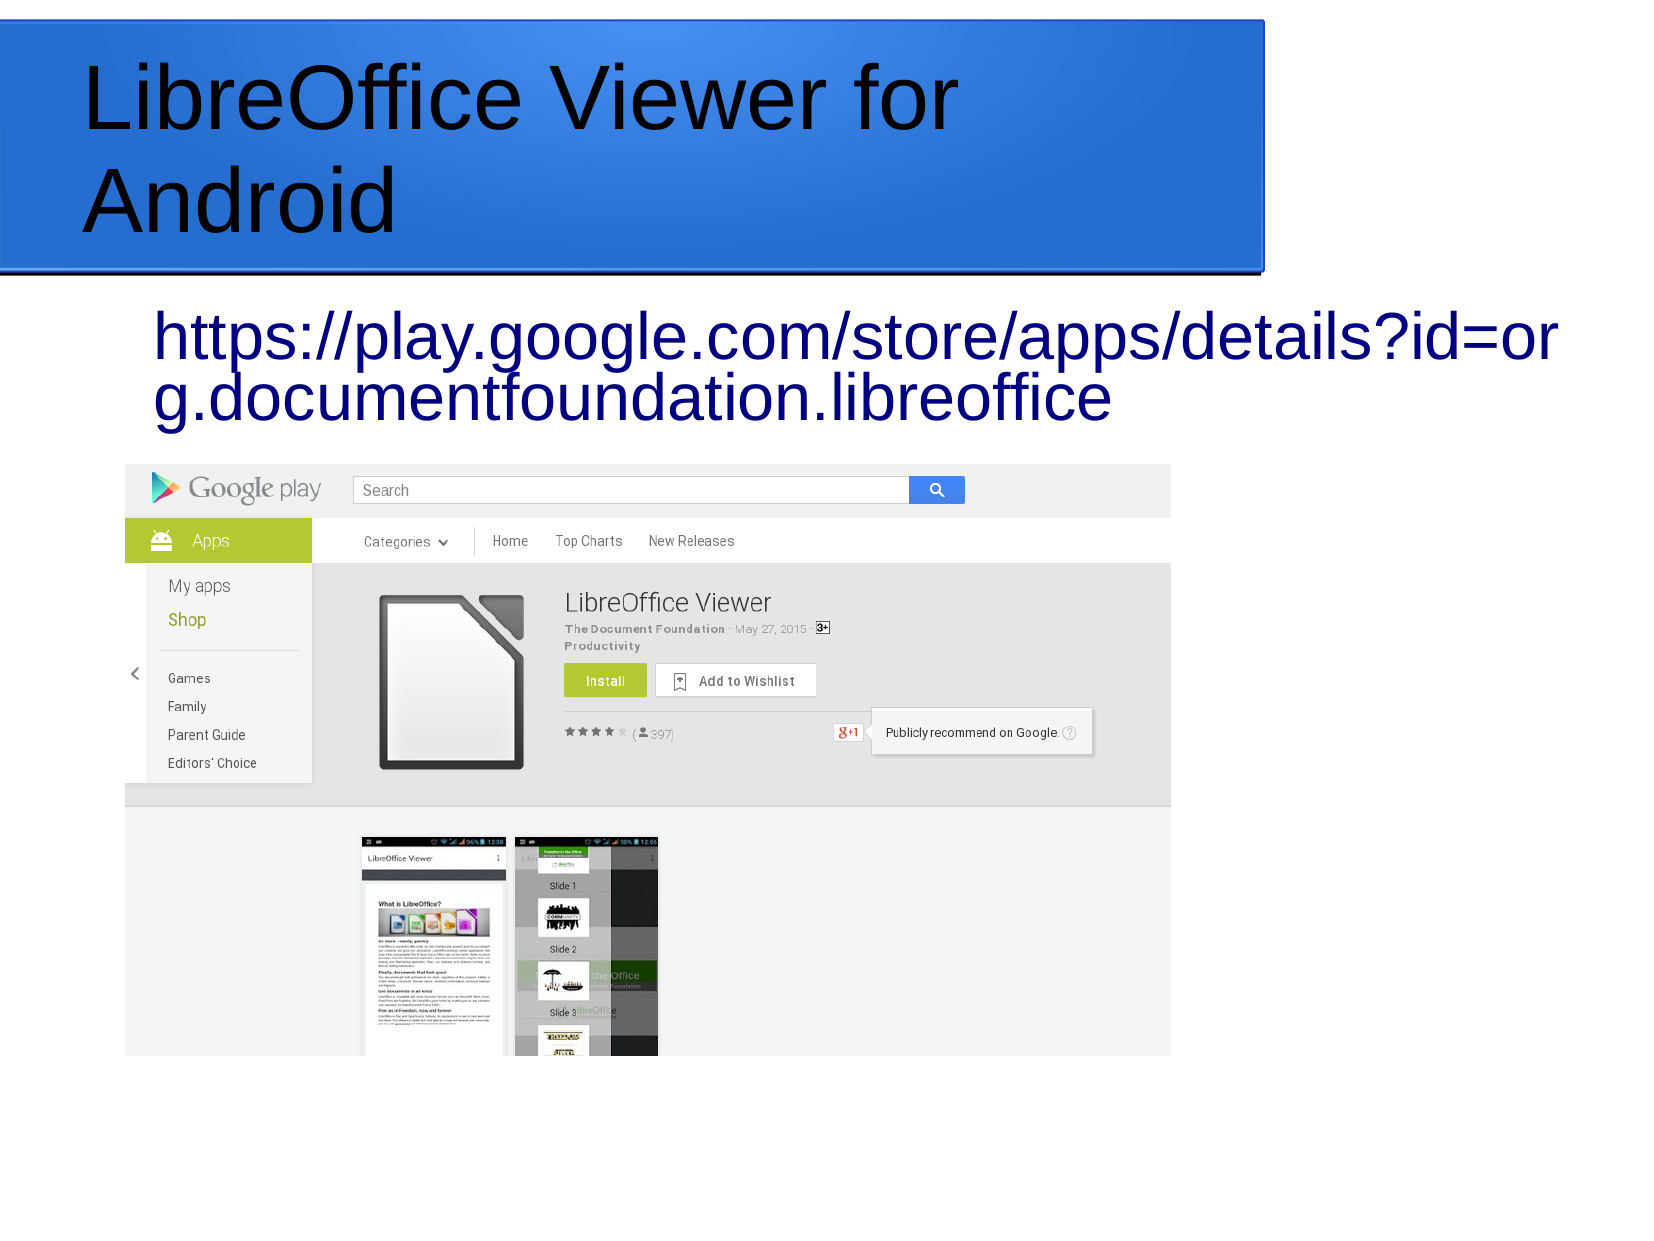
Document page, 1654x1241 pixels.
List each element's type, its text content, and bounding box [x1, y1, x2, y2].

title LibreOffice Viewer for Android [82, 47, 1235, 253]
list https://play.google.com/store/apps/details?id=org.documentfoundation.libreoffice [82, 299, 1571, 1019]
picture [125, 464, 1171, 1056]
